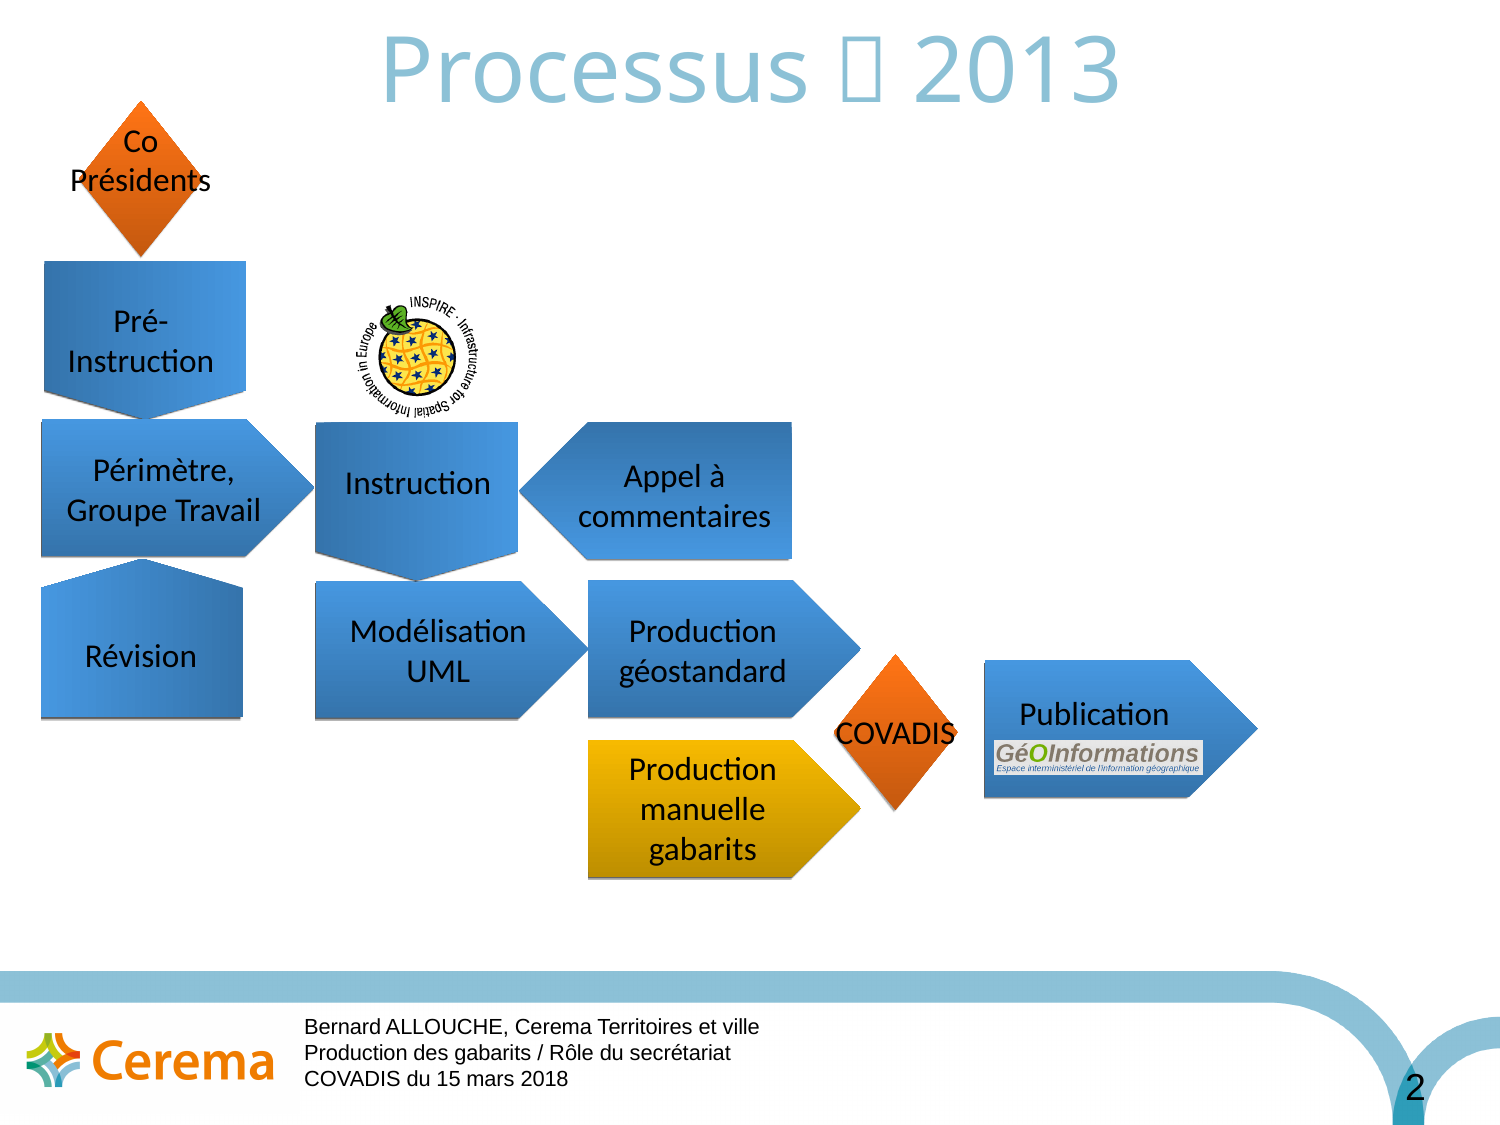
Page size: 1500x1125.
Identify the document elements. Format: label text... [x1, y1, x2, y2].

text_box [854, 759, 937, 811]
text_box Bernard ALLOUCHE, Cerema Territoires et ville Production des gabarits / Rôle du secrétariat COVADIS du 15 mars 2018 [304, 1012, 1211, 1125]
text_box COVADIS [795, 704, 995, 759]
text_box [588, 739, 861, 877]
text_box Instruction [318, 454, 518, 509]
text_box <numéro> [1390, 1055, 1475, 1125]
text_box Production géostandard [603, 601, 802, 697]
text_box Périmètre, Groupe Travail [41, 440, 287, 535]
picture [0, 971, 1500, 1125]
text_box [41, 558, 244, 718]
text_box [41, 261, 267, 440]
text_box [856, 654, 935, 704]
text_box [41, 535, 267, 557]
text_box [132, 100, 149, 111]
text_box Production manuelle gabarits [614, 739, 792, 875]
text_box Modélisation UML [315, 601, 561, 697]
picture [356, 296, 478, 418]
text_box [984, 660, 1258, 798]
text_box Révision [41, 626, 241, 682]
text_box [100, 206, 182, 257]
text_box Co Présidents [41, 111, 241, 206]
text_box [561, 580, 861, 718]
text_box [287, 422, 541, 601]
text_box Processus  2013 [113, 0, 1389, 168]
text_box [519, 422, 792, 560]
text_box [315, 697, 541, 718]
text_box Pré- Instruction [41, 292, 241, 387]
text_box Publication [995, 775, 1195, 780]
text_box Appel à commentaires [563, 447, 787, 542]
picture [994, 740, 1203, 775]
text_box Publication [995, 684, 1195, 740]
